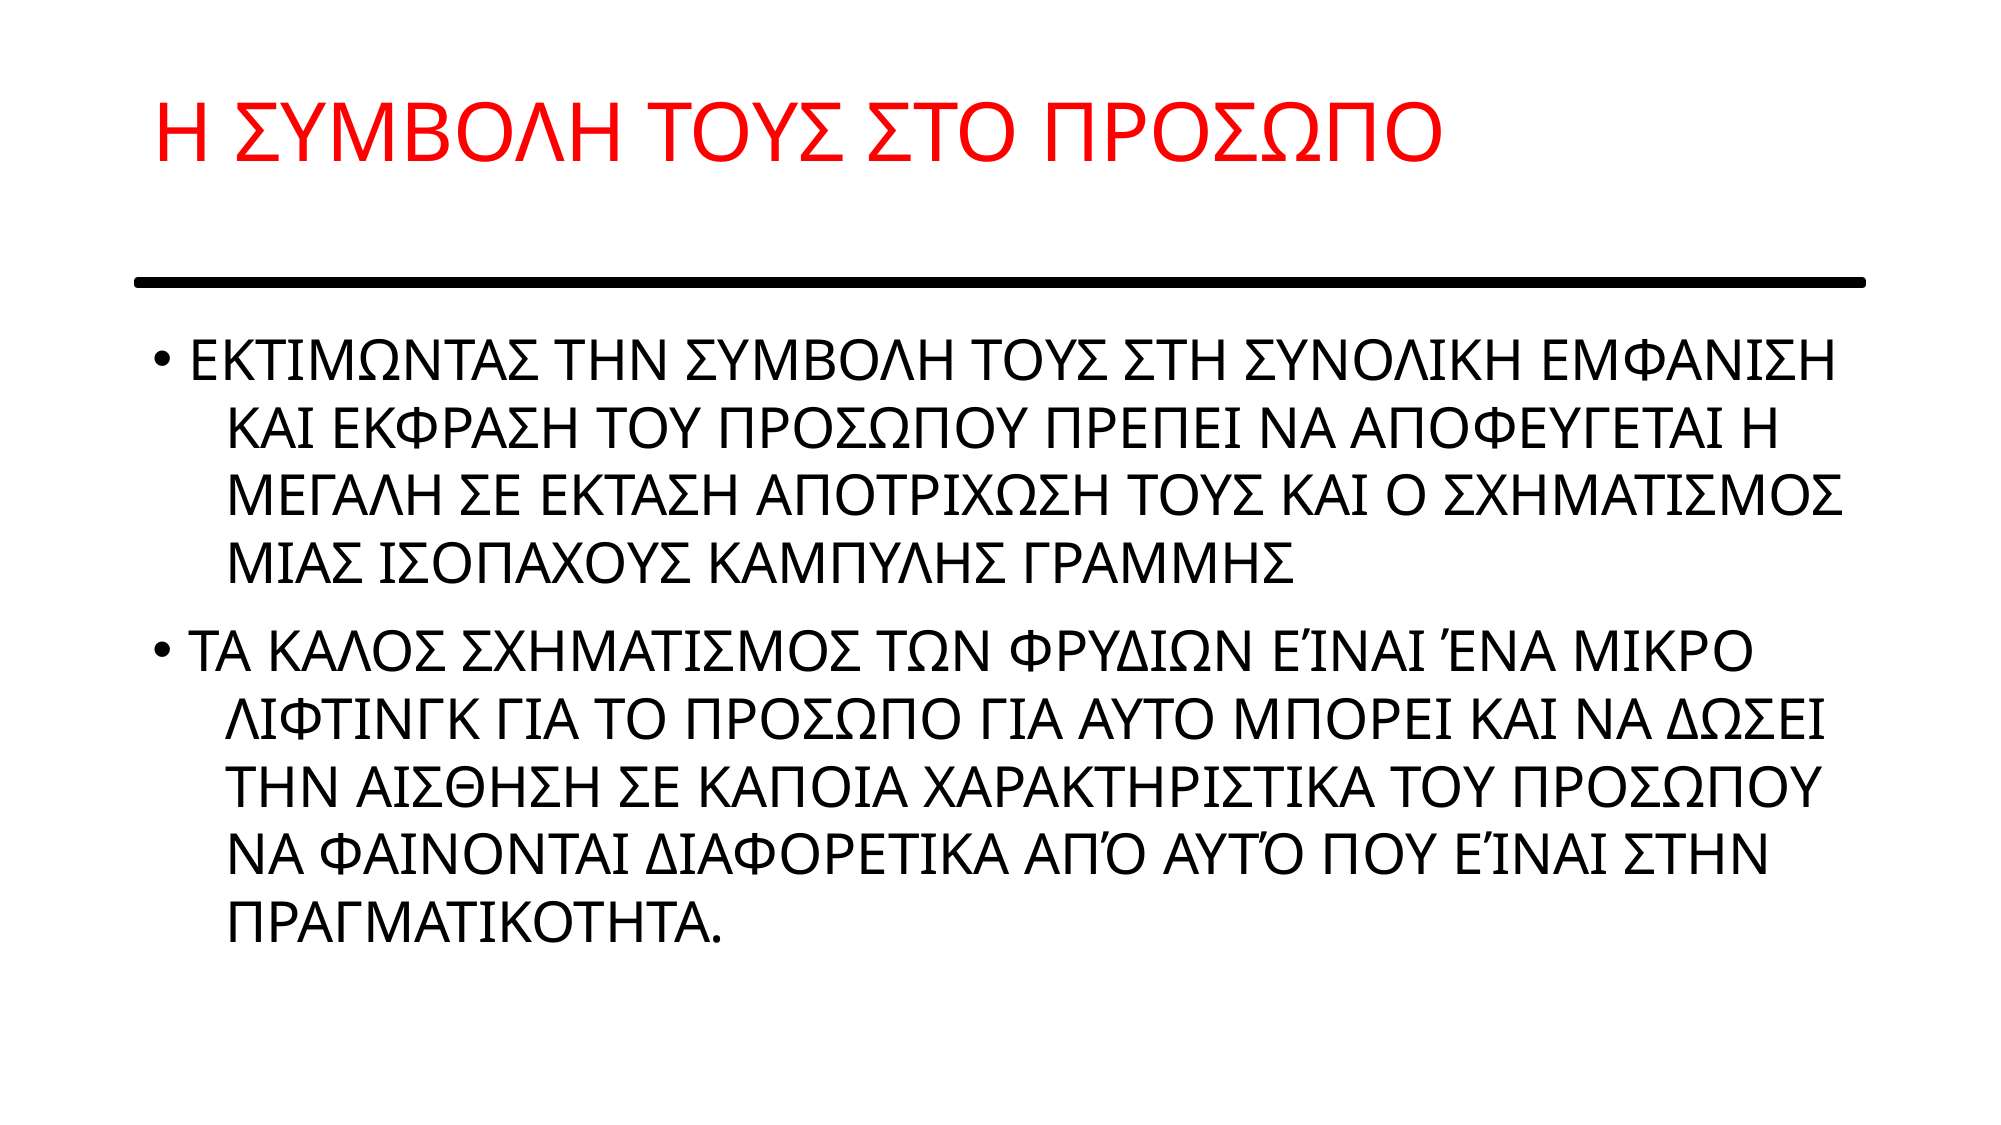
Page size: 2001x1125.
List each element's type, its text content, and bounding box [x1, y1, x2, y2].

list ΕΚΤΙΜΩΝΤΑΣ ΤΗΝ ΣΥΜΒΟΛΗ ΤΟΥΣ ΣΤΗ ΣΥΝΟΛΙΚΗ ΕΜΦΑΝΙΣΗ ΚΑΙ ΕΚΦΡΑΣΗ ΤΟΥ ΠΡΟΣΩΠΟΥ ΠΡΕΠΕΙ ΝΑ ΑΠΟΦΕΥΓΕΤΑΙ Η ΜΕΓΑΛΗ ΣΕ ΕΚΤΑΣΗ ΑΠΟΤΡΙΧΩΣΗ ΤΟΥΣ ΚΑΙ Ο ΣΧΗΜΑΤΙΣΜΟΣ ΜΙΑΣ ΙΣΟΠΑΧΟΥΣ ΚΑΜΠΥΛΗΣ ΓΡΑΜΜΗΣ ΤΑ ΚΑΛΟΣ ΣΧΗΜΑΤΙΣΜΟΣ ΤΩΝ ΦΡΥΔΙΩΝ ΕΊΝΑΙ ΈΝΑ ΜΙΚΡΟ ΛΙΦΤΙΝΓΚ ΓΙΑ ΤΟ ΠΡΟΣΩΠΟ ΓΙΑ ΑΥΤΟ ΜΠΟΡΕΙ ΚΑΙ ΝΑ ΔΩΣΕΙ ΤΗΝ ΑΙΣΘΗΣΗ ΣΕ ΚΑΠΟΙΑ ΧΑΡΑΚΤΗΡΙΣΤΙΚΑ ΤΟΥ ΠΡΟΣΩΠΟΥ ΝΑ ΦΑΙΝΟΝΤΑΙ ΔΙΑΦΟΡΕΤΙΚΑ ΑΠΌ ΑΥΤΌ ΠΟΥ ΕΊΝΑΙ ΣΤΗΝ ΠΡΑΓΜΑΤΙΚΟΤΗΤΑ. [137, 316, 1863, 1014]
title Η ΣΥΜΒΟΛΗ ΤΟΥΣ ΣΤΟ ΠΡΟΣΩΠΟ [137, 59, 1470, 198]
